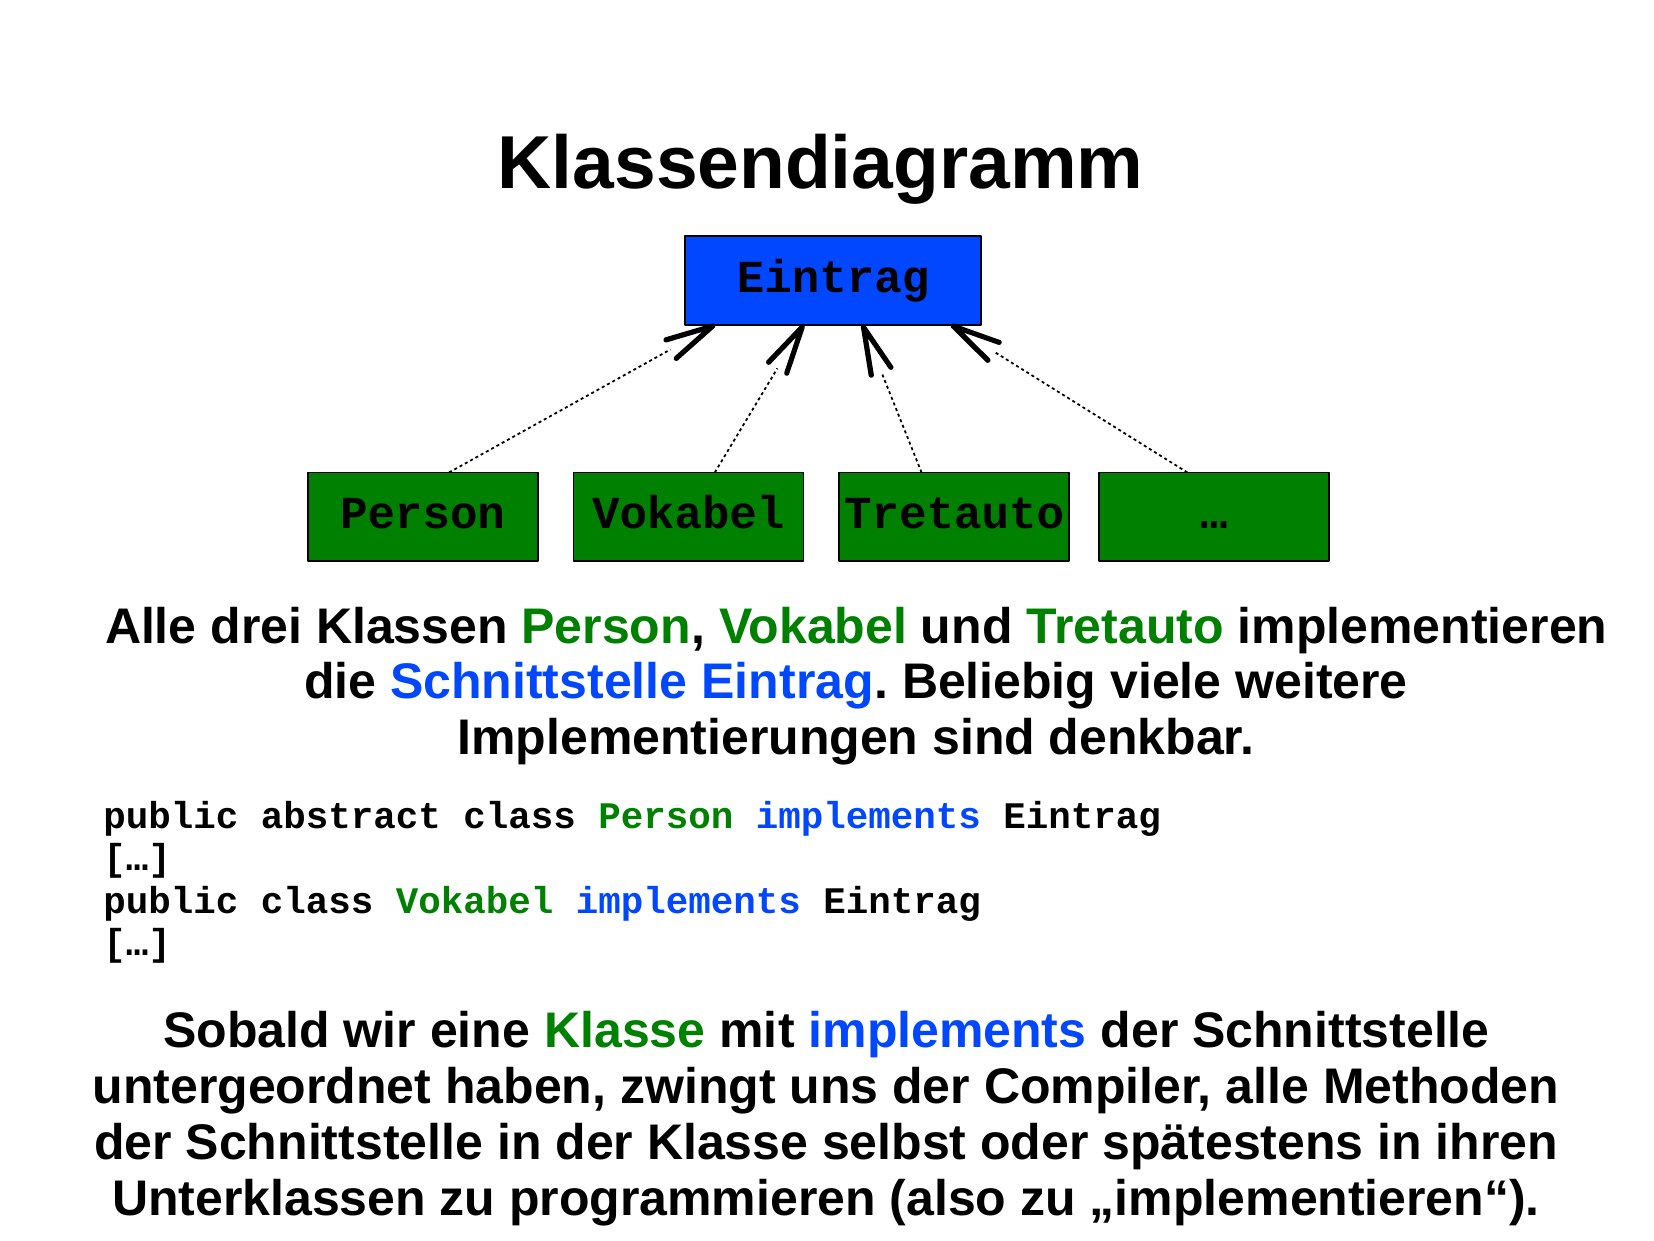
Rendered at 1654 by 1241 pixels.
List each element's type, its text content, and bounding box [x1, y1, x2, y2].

title Klassendiagramm [76, 118, 1565, 207]
text_box Vokabel [573, 472, 804, 562]
text_box Tretauto [839, 472, 1070, 562]
text_box … [1098, 472, 1329, 562]
text_box public abstract class Person implements Eintrag […] public class Vokabel implements Eintrag […] [88, 789, 1654, 975]
text_box Alle drei Klassen Person, Vokabel und Tretauto implementieren die Schnittstelle Eintrag. Beliebig viele weitere Implementierungen sind denkbar. [88, 590, 1625, 777]
text_box Person [307, 472, 538, 562]
text_box Eintrag [685, 236, 981, 325]
text_box Sobald wir eine Klasse mit implements der Schnittstelle untergeordnet haben, zwingt uns der Compiler, alle Methoden der Schnittstelle in der Klasse selbst oder spätestens in ihren Unterklassen zu programmieren (also zu „implementieren“). [59, 995, 1595, 1239]
